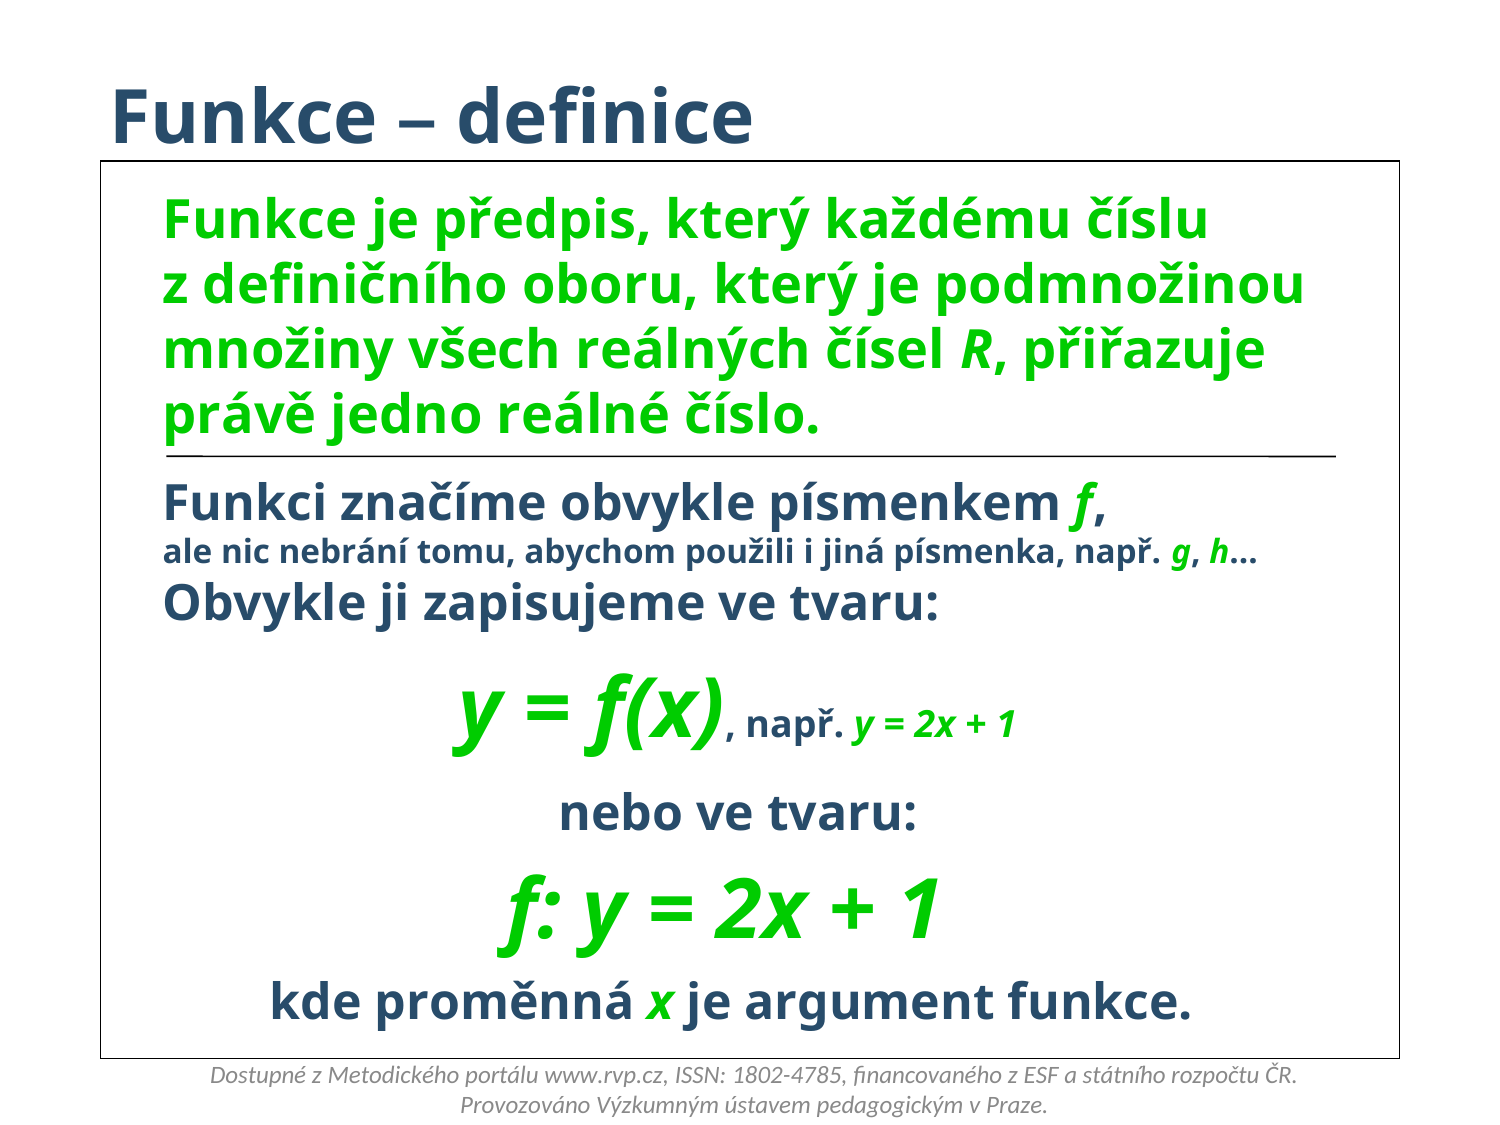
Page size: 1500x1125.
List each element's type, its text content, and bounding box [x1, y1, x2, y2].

text_box Funkci značíme obvykle písmenkem f, ale nic nebrání tomu, abychom použili i jiná písmenka, např. g, h… Obvykle ji zapisujeme ve tvaru: [147, 503, 1353, 598]
text_box nebo ve tvaru: [135, 763, 1341, 857]
text_box [100, 160, 1400, 1059]
text_box f: y = 2x + 1 [135, 857, 1341, 952]
text_box Funkce je předpis, který každému číslu z definičního oboru, který je podmnožinou množiny všech reálných čísel R, přiřazuje právě jedno reálné číslo. [147, 267, 1353, 362]
title Funkce – definice [94, 60, 1430, 167]
text_box kde proměnná x je argument funkce. [135, 952, 1341, 1047]
text_box y = f(x), např. y = 2x + 1 [135, 657, 1341, 752]
